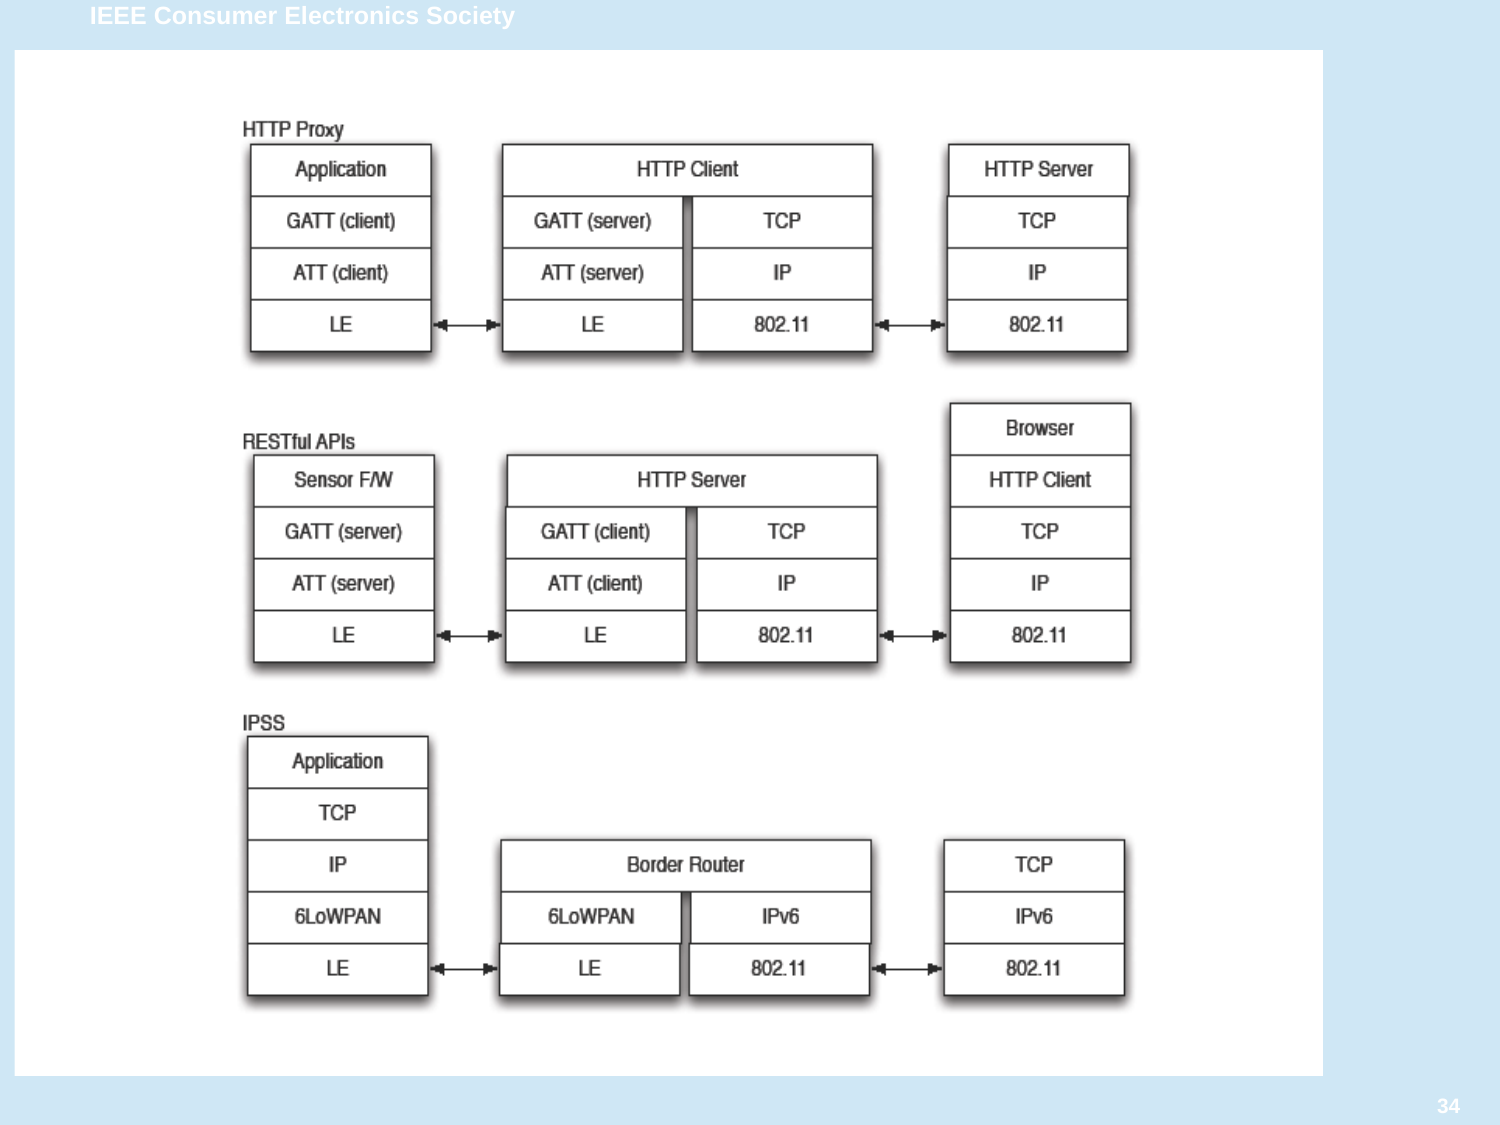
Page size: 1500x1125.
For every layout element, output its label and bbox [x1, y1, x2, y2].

picture [14, 50, 1323, 1076]
